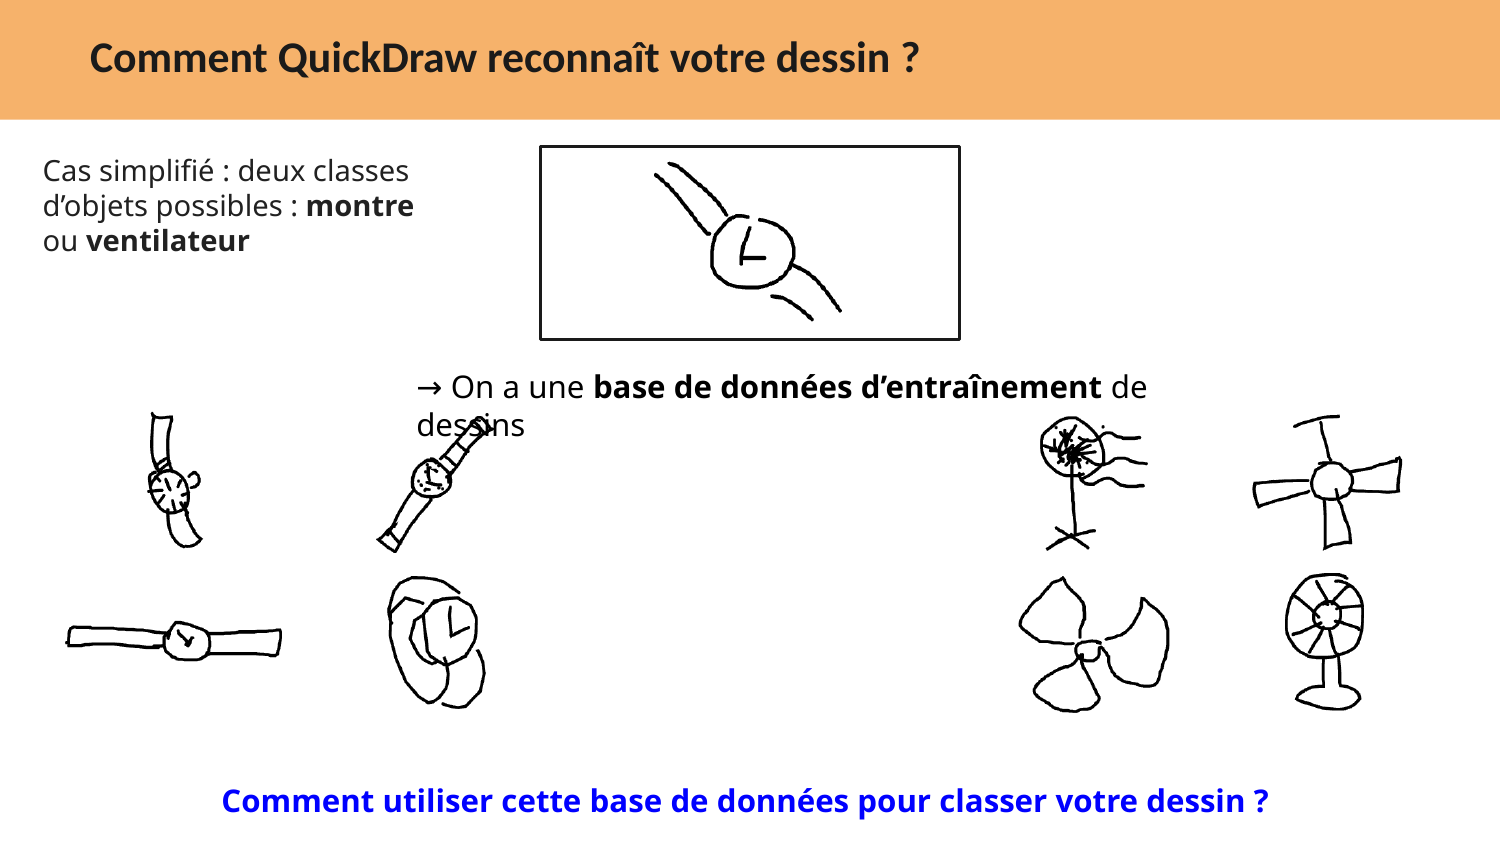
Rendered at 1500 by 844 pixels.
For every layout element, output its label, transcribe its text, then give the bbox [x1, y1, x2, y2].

picture [0, 403, 608, 727]
text_box Comment utiliser cette base de données pour classer votre dessin ? [196, 768, 1304, 832]
list Comment QuickDraw reconnaît votre dessin ? [0, 0, 1500, 120]
text_box → On a une base de données d’entraînement de dessins [401, 352, 1224, 458]
picture [920, 403, 1500, 727]
text_box Cas simplifié : deux classes d’objets possibles : montre ou ventilateur [27, 137, 444, 273]
picture [542, 148, 958, 339]
